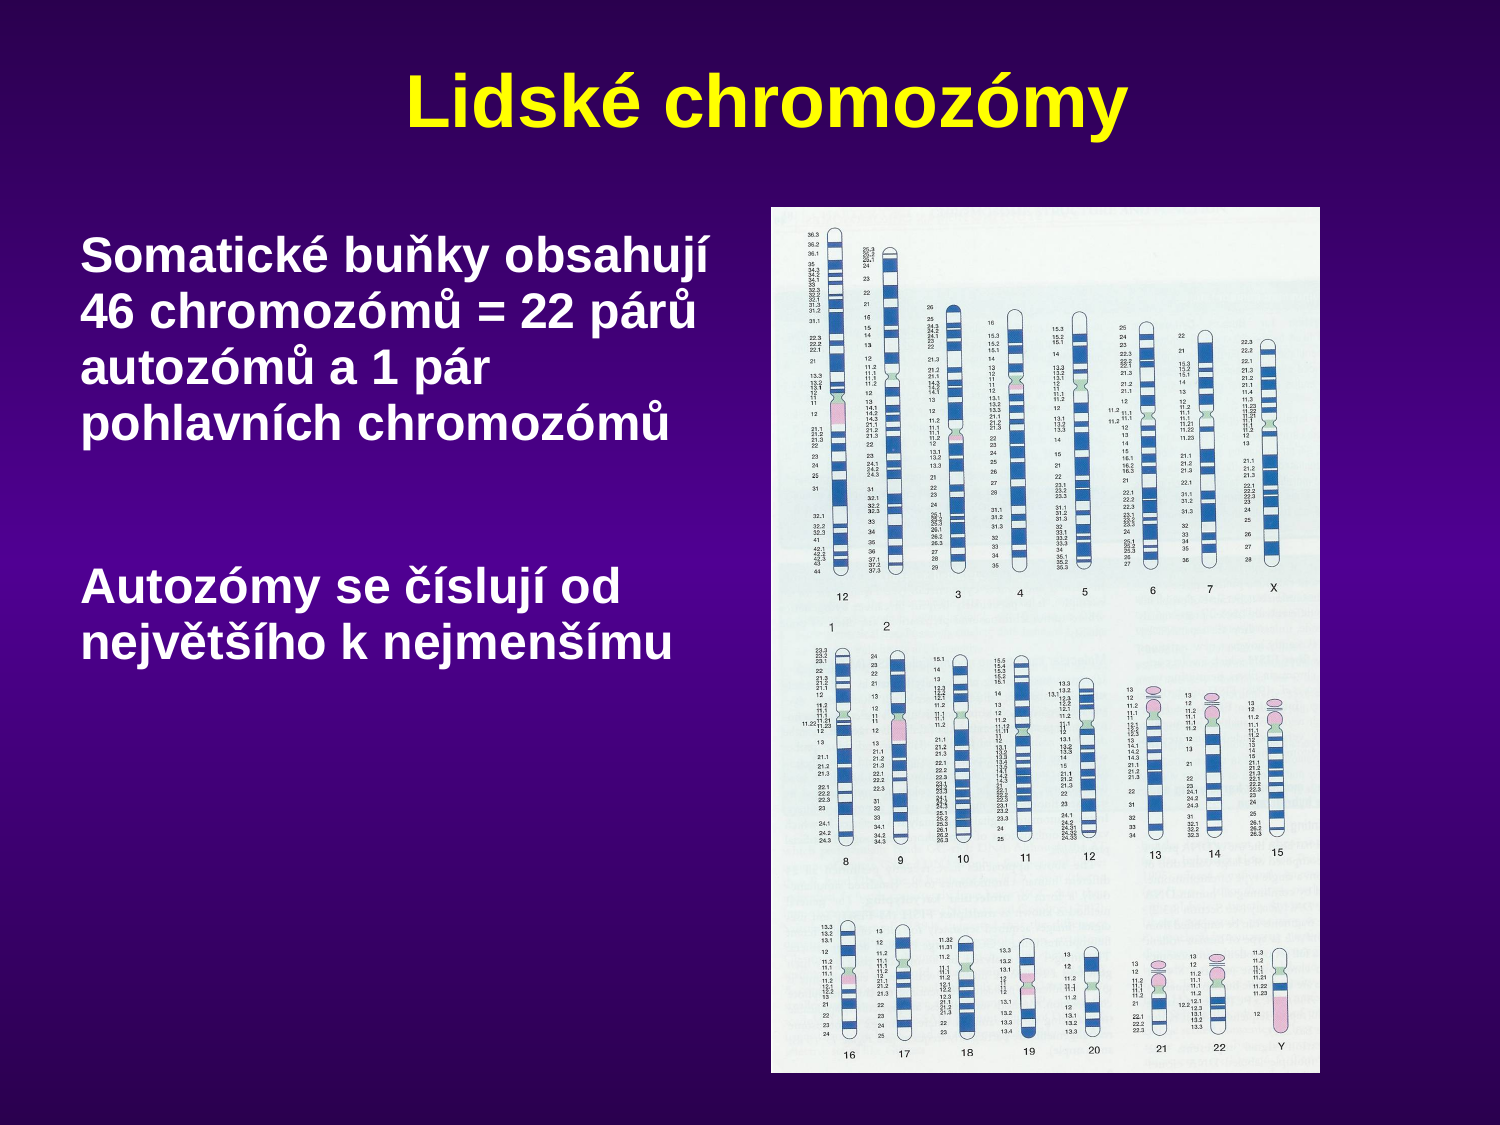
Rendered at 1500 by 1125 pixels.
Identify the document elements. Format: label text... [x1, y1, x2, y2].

picture [771, 207, 1320, 1073]
title Lidské chromozómy [88, 42, 1447, 161]
list Autozómy se číslují od největšího k nejmenšímu [64, 550, 690, 711]
text_box Somatické buňky obsahují 46 chromozómů = 22 párů autozómů a 1 pár pohlavních chromozómů [64, 220, 771, 504]
